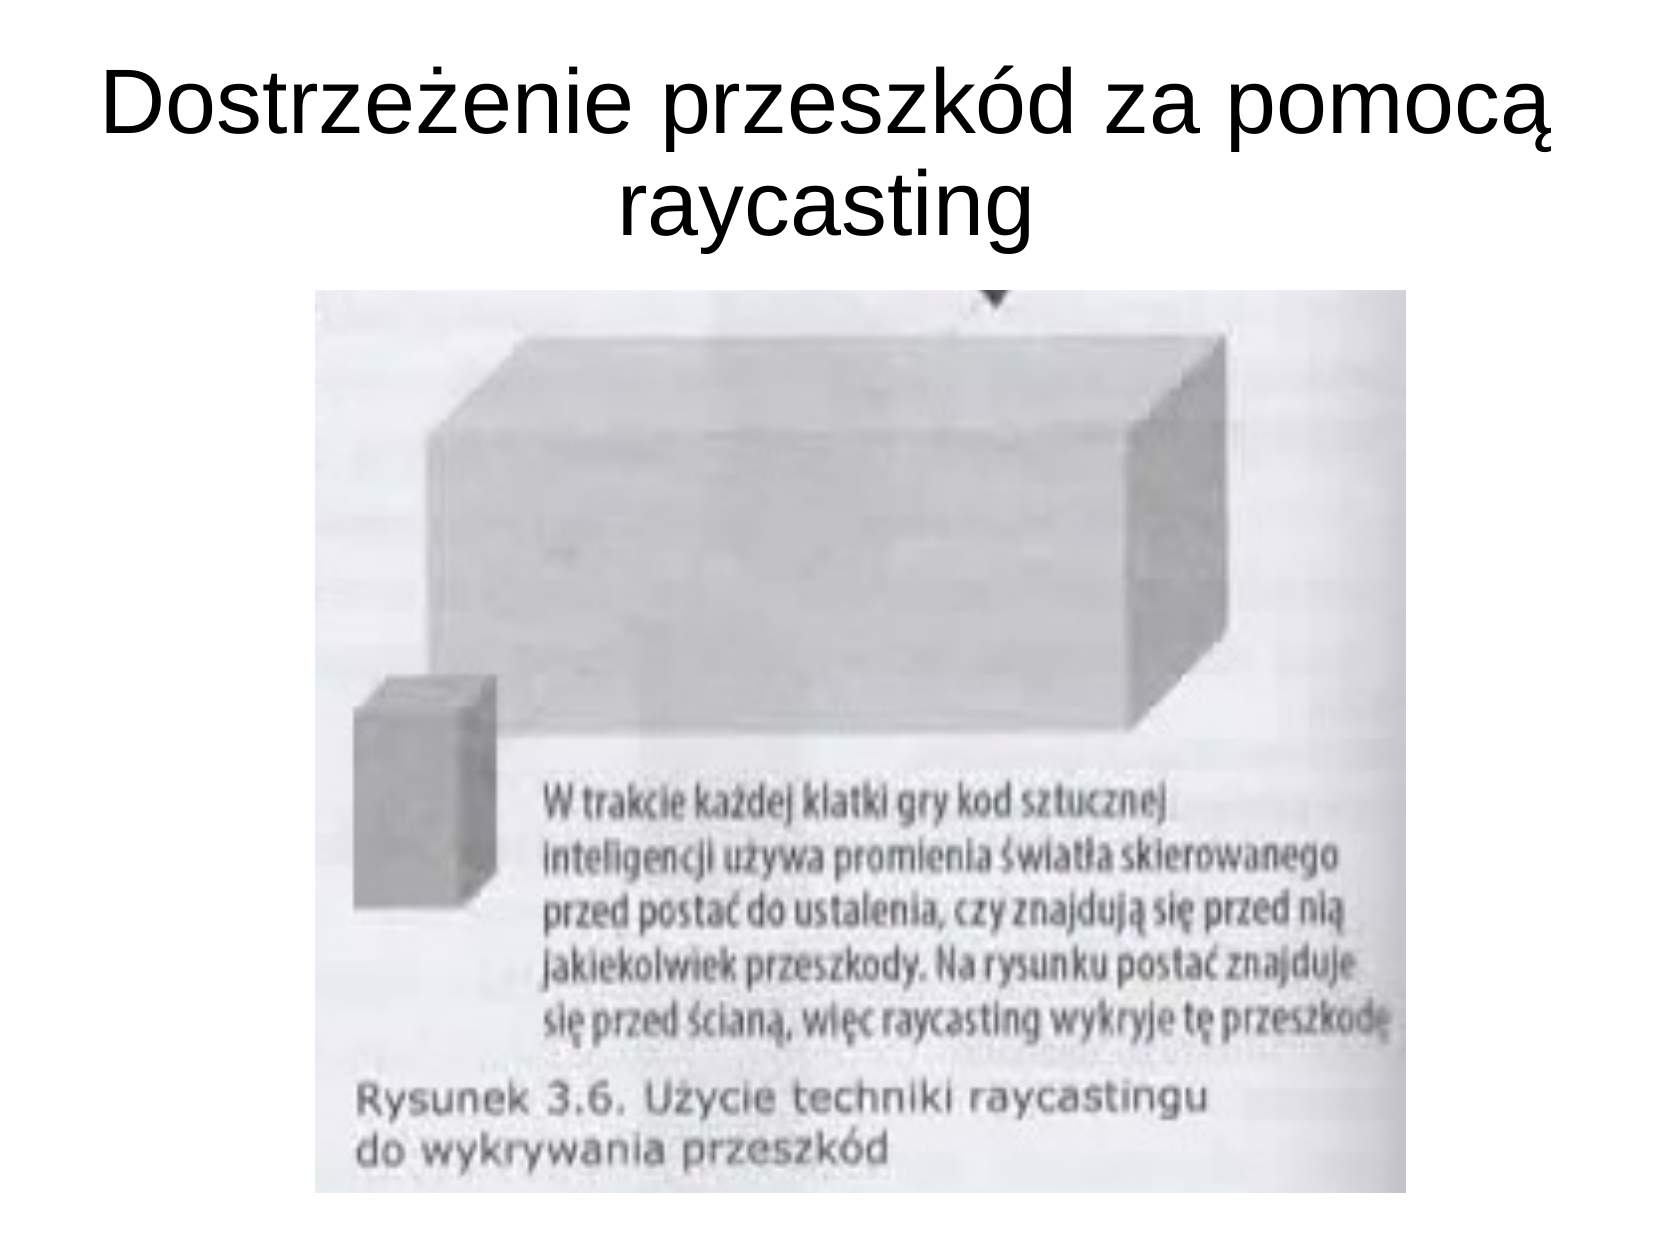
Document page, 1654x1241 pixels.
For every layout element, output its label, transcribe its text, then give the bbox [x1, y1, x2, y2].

picture [315, 290, 1406, 1193]
title Dostrzeżenie przeszkód za pomocą raycasting [82, 49, 1571, 257]
